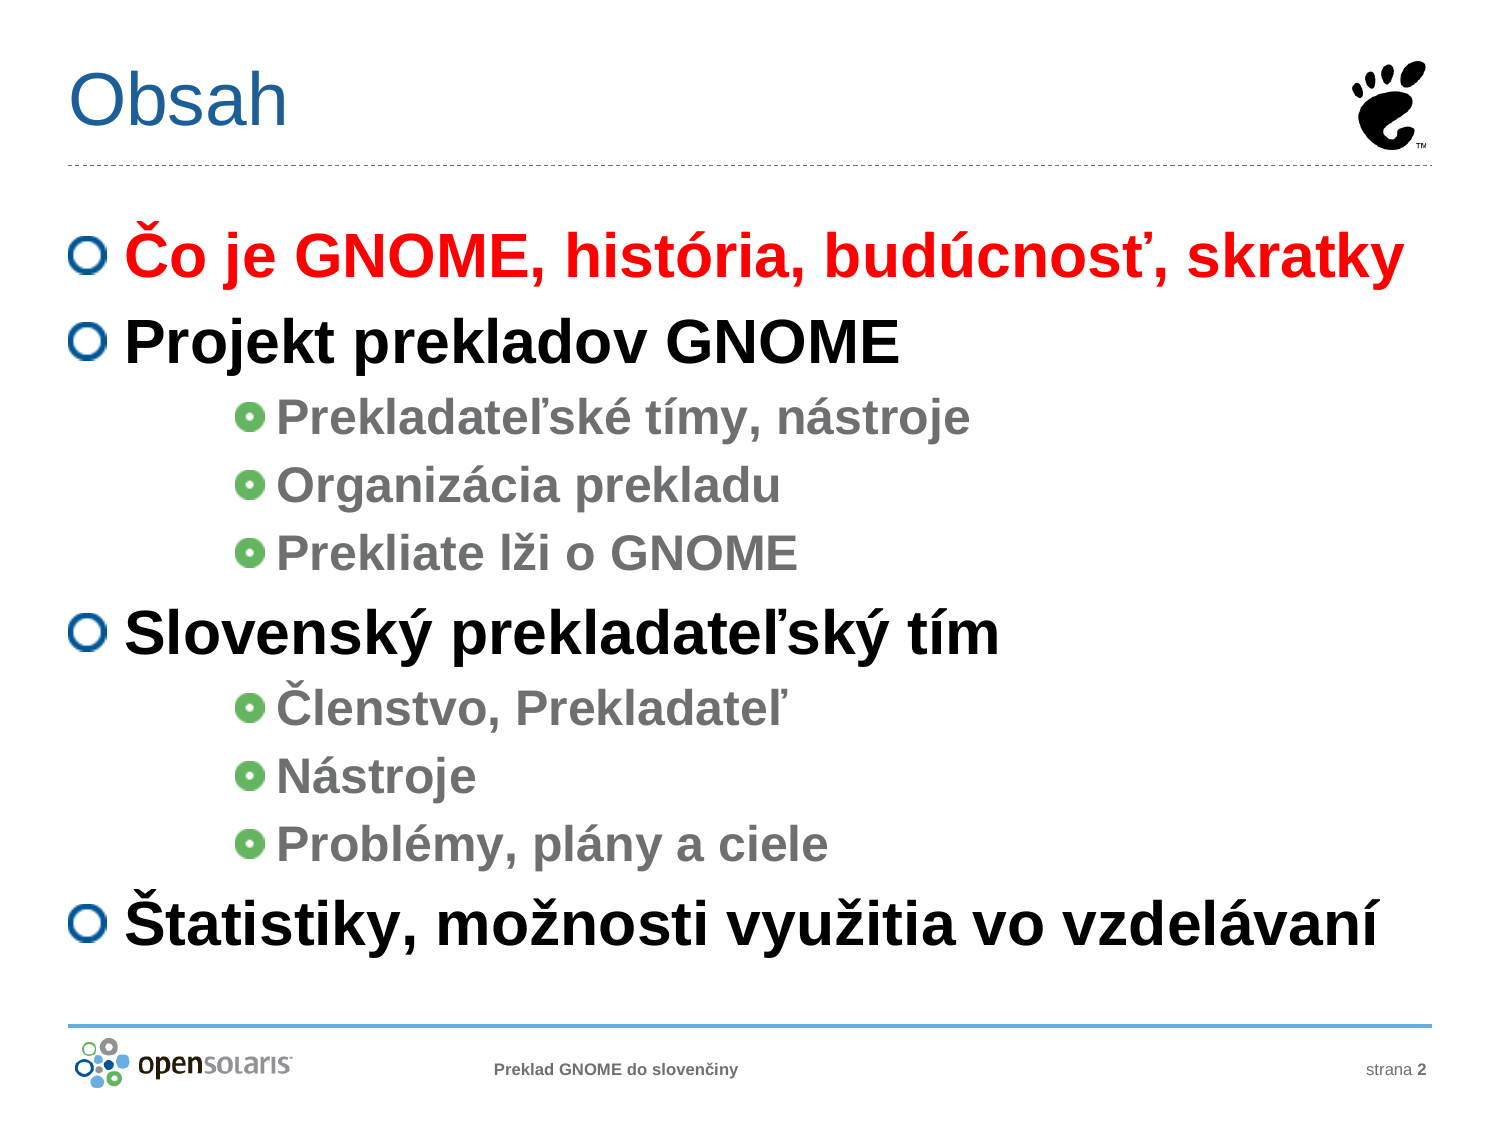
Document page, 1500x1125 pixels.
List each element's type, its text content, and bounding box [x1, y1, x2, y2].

picture [1388, 61, 1426, 150]
picture [74, 1038, 293, 1088]
title Obsah [68, 44, 1388, 155]
list Čo je GNOME, história, budúcnosť, skratky Projekt prekladov GNOME Prekladateľské tímy, nástroje Organizácia prekladu Prekliate lži o GNOME Slovenský prekladateľský tím Členstvo, Prekladateľ Nástroje Problémy, plány a ciele Štatistiky, možnosti využitia vo vzdelávaní [68, 220, 1432, 978]
